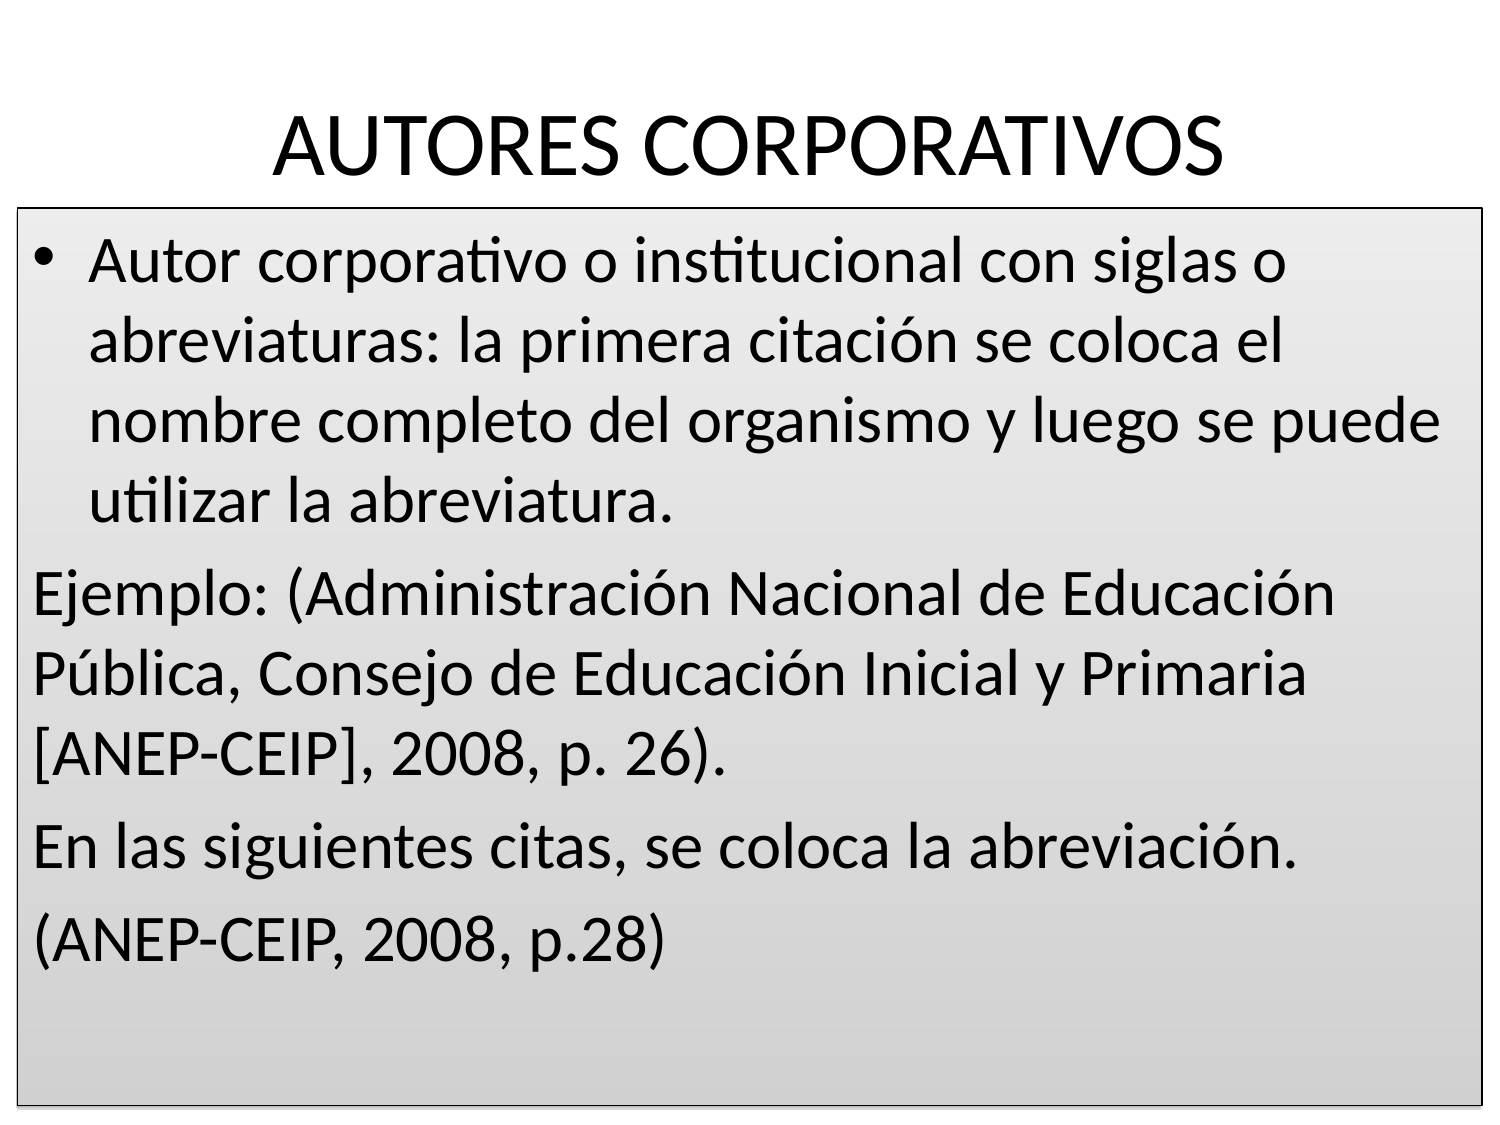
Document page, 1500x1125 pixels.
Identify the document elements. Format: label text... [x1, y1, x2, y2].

text_box Autor corporativo o institucional con siglas o abreviaturas: la primera citación se coloca el nombre completo del organismo y luego se puede utilizar la abreviatura. Ejemplo: (Administración Nacional de Educación Pública, Consejo de Educación Inicial y Primaria [ANEP-CEIP], 2008, p. 26). En las siguientes citas, se coloca la abreviación. (ANEP-CEIP, 2008, p.28) [17, 208, 1482, 1106]
text_box AUTORES CORPORATIVOS [75, 45, 1425, 208]
